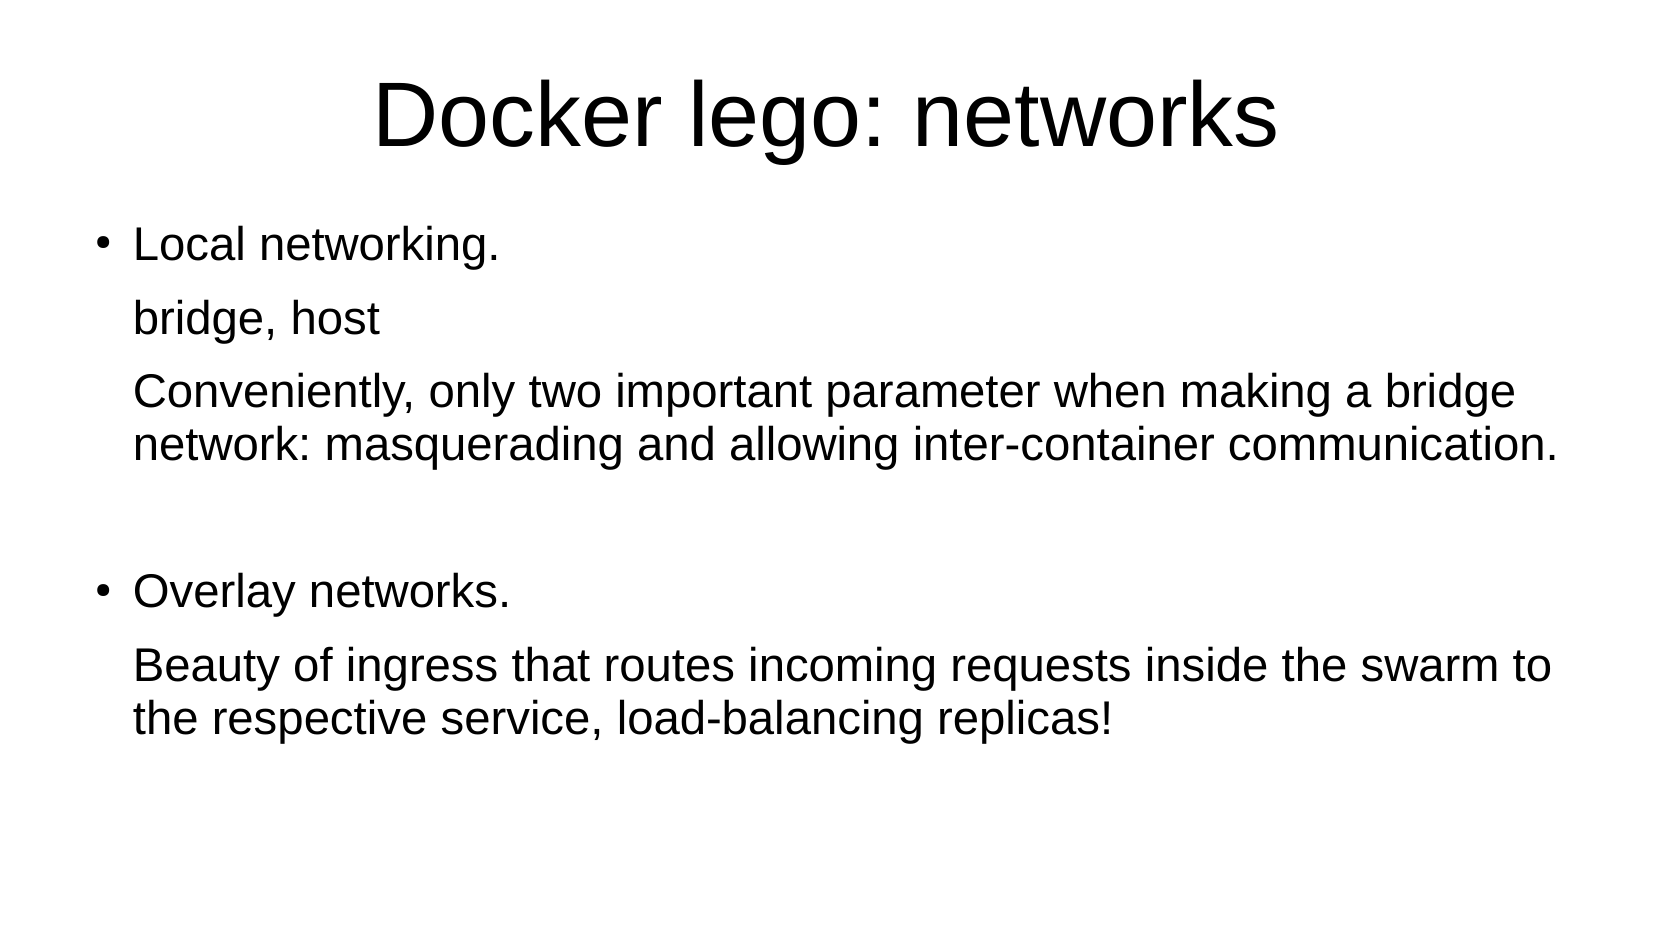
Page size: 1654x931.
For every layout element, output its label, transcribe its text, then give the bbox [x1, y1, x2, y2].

title Docker lego: networks [82, 37, 1571, 193]
list Local networking. bridge, host Conveniently, only two important parameter when making a bridge network: masquerading and allowing inter-container communication. Overlay networks. Beauty of ingress that routes incoming requests inside the swarm to the respective service, load-balancing replicas! [82, 217, 1571, 758]
